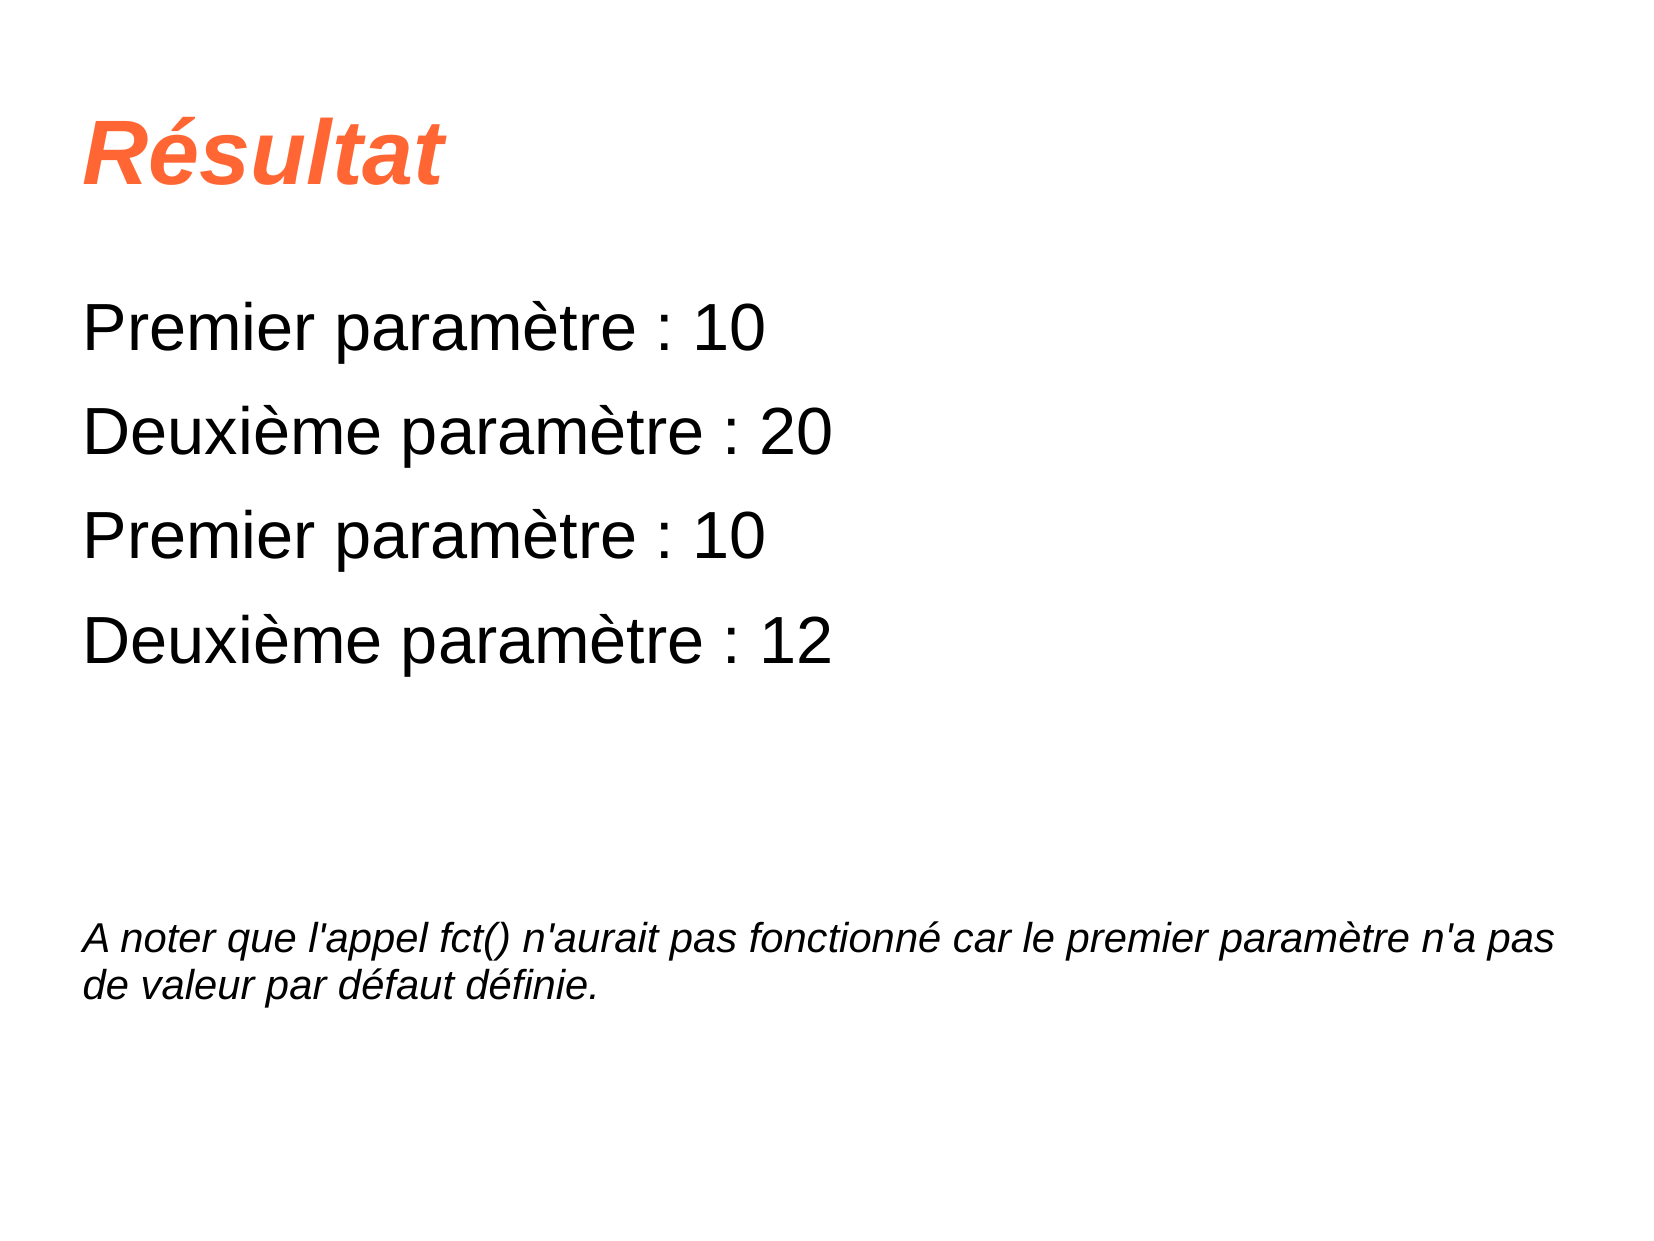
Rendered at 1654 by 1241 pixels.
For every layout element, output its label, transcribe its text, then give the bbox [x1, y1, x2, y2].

list Premier paramètre : 10 Deuxième paramètre : 20 Premier paramètre : 10 Deuxième paramètre : 12 A noter que l'appel fct() n'aurait pas fonctionné car le premier paramètre n'a pas de valeur par défaut définie. [82, 290, 1571, 1109]
title Résultat [82, 49, 1571, 257]
